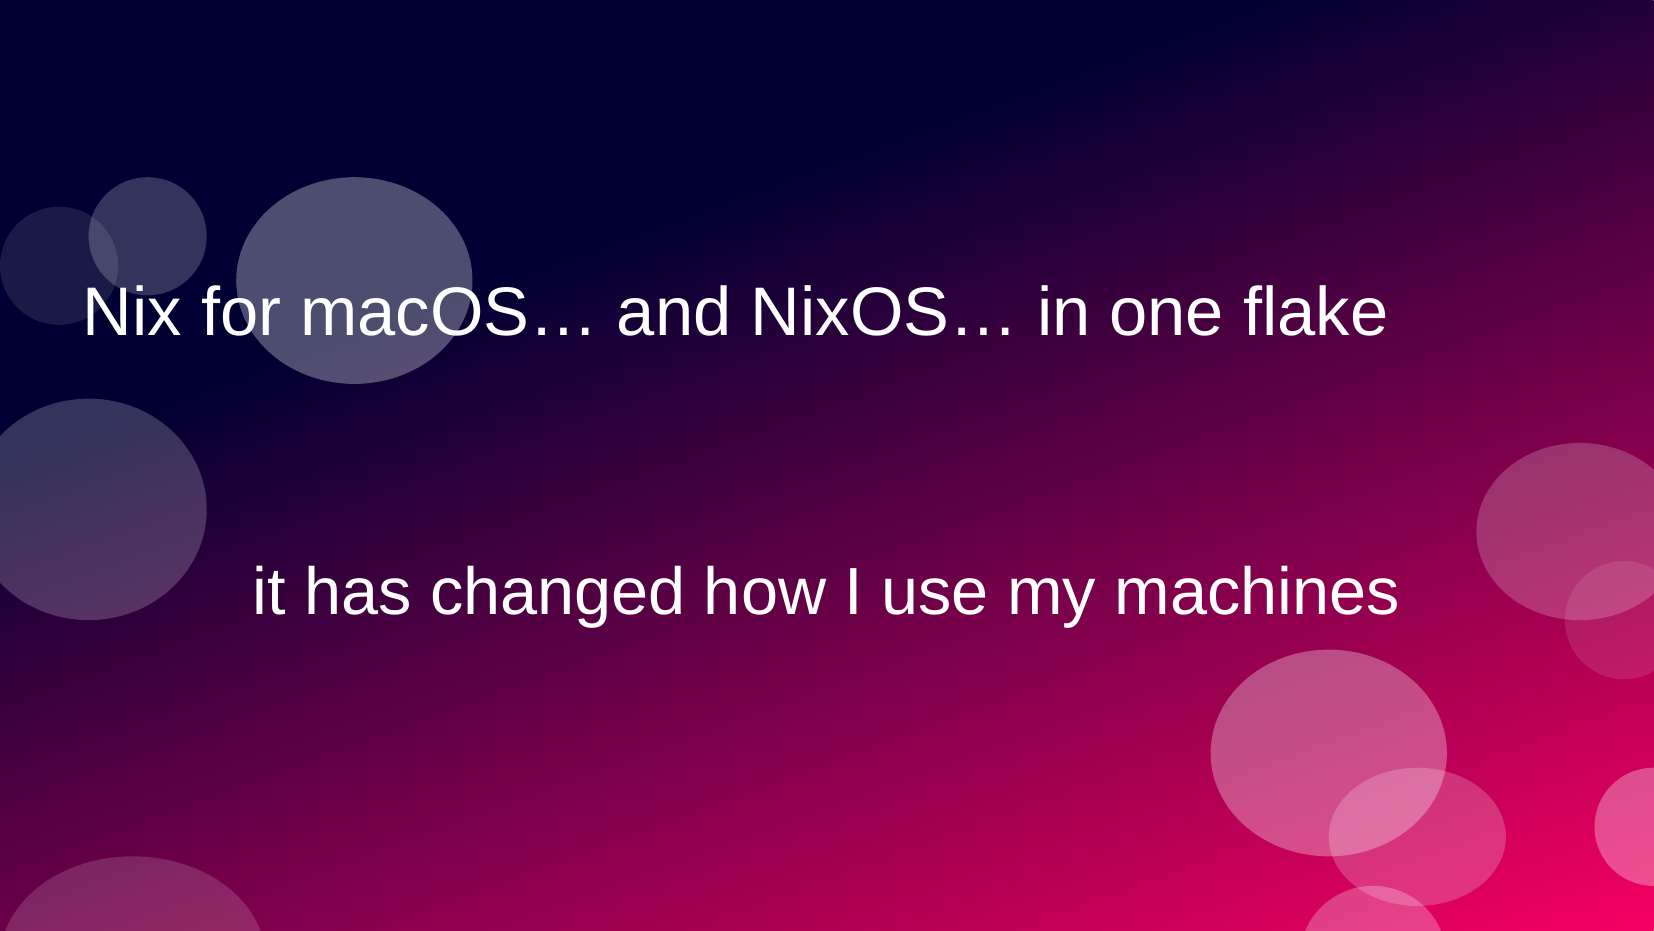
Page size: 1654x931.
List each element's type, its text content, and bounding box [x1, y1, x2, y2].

subtitle it has changed how I use my machines [82, 425, 1571, 758]
title Nix for macOS… and NixOS… in one flake [82, 234, 1571, 390]
